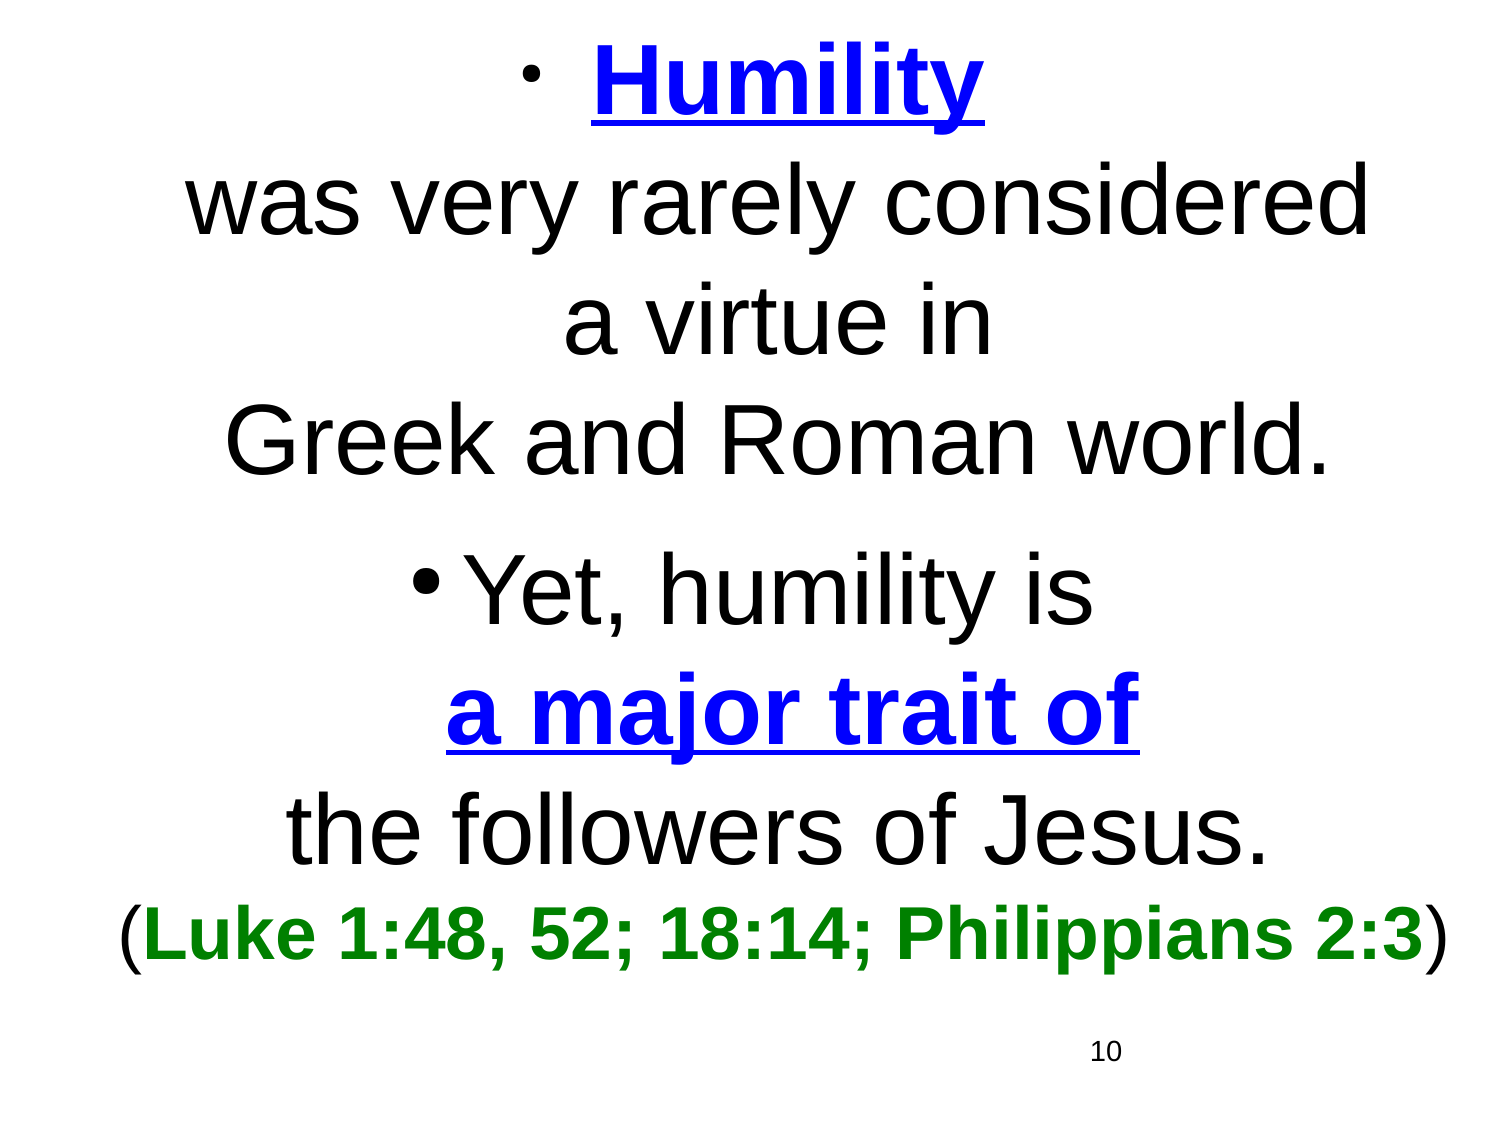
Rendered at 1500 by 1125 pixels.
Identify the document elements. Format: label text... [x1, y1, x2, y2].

list Humility was very rarely considered a virtue in Greek and Roman world. Yet, humility is a major trait of the followers of Jesus. (Luke 1:48, 52; 18:14; Philippians 2:3) [30, 15, 1486, 1111]
